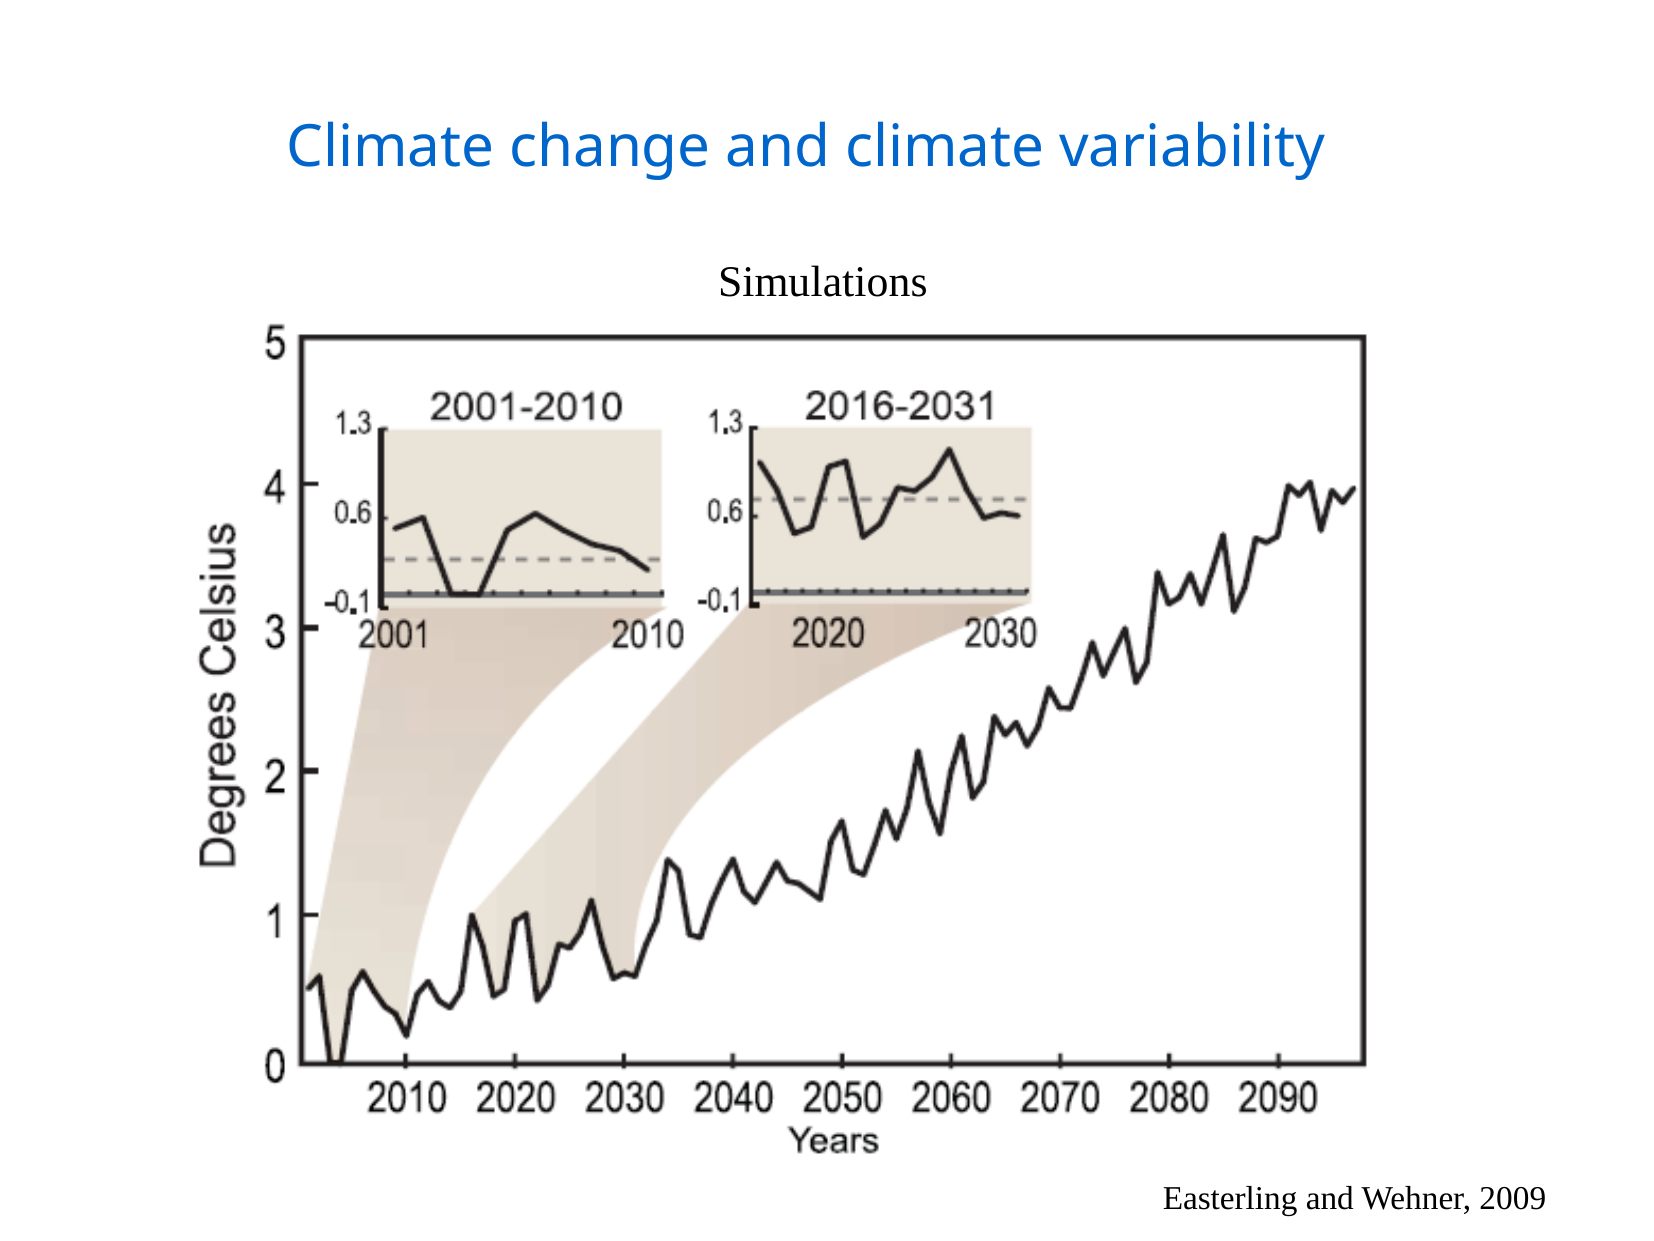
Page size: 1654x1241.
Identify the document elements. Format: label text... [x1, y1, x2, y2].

picture [162, 273, 1405, 1191]
text_box Simulations [288, 251, 1358, 320]
text_box Climate change and climate variability [80, 96, 1532, 192]
text_box Easterling and Wehner, 2009 [1149, 1174, 1620, 1224]
